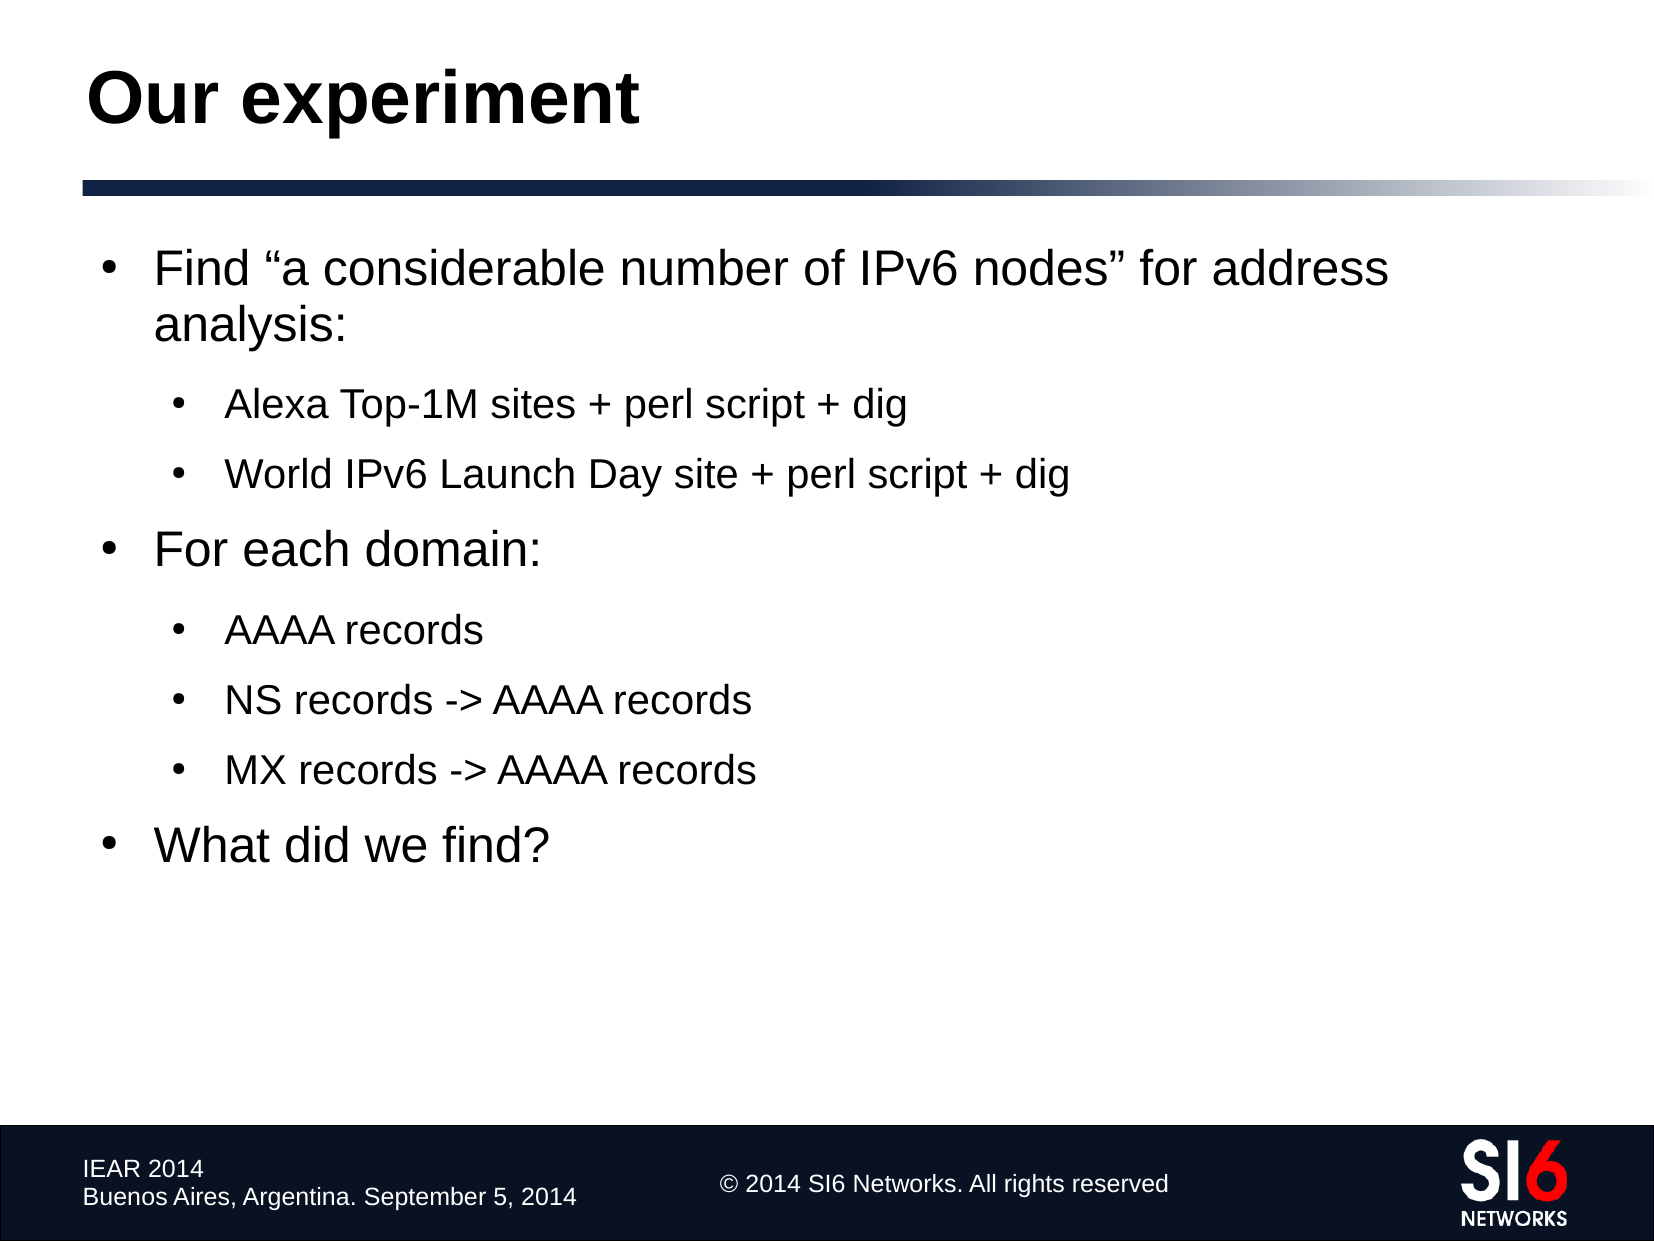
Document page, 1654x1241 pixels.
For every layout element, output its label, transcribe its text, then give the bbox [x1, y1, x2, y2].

title Our experiment [86, 30, 1576, 166]
picture [1461, 1139, 1567, 1226]
list Find “a considerable number of IPv6 nodes” for address analysis: Alexa Top-1M sites + perl script + dig World IPv6 Launch Day site + perl script + dig For each domain: AAAA records NS records -> AAAA records MX records -> AAAA records What did we find? [82, 240, 1571, 1059]
